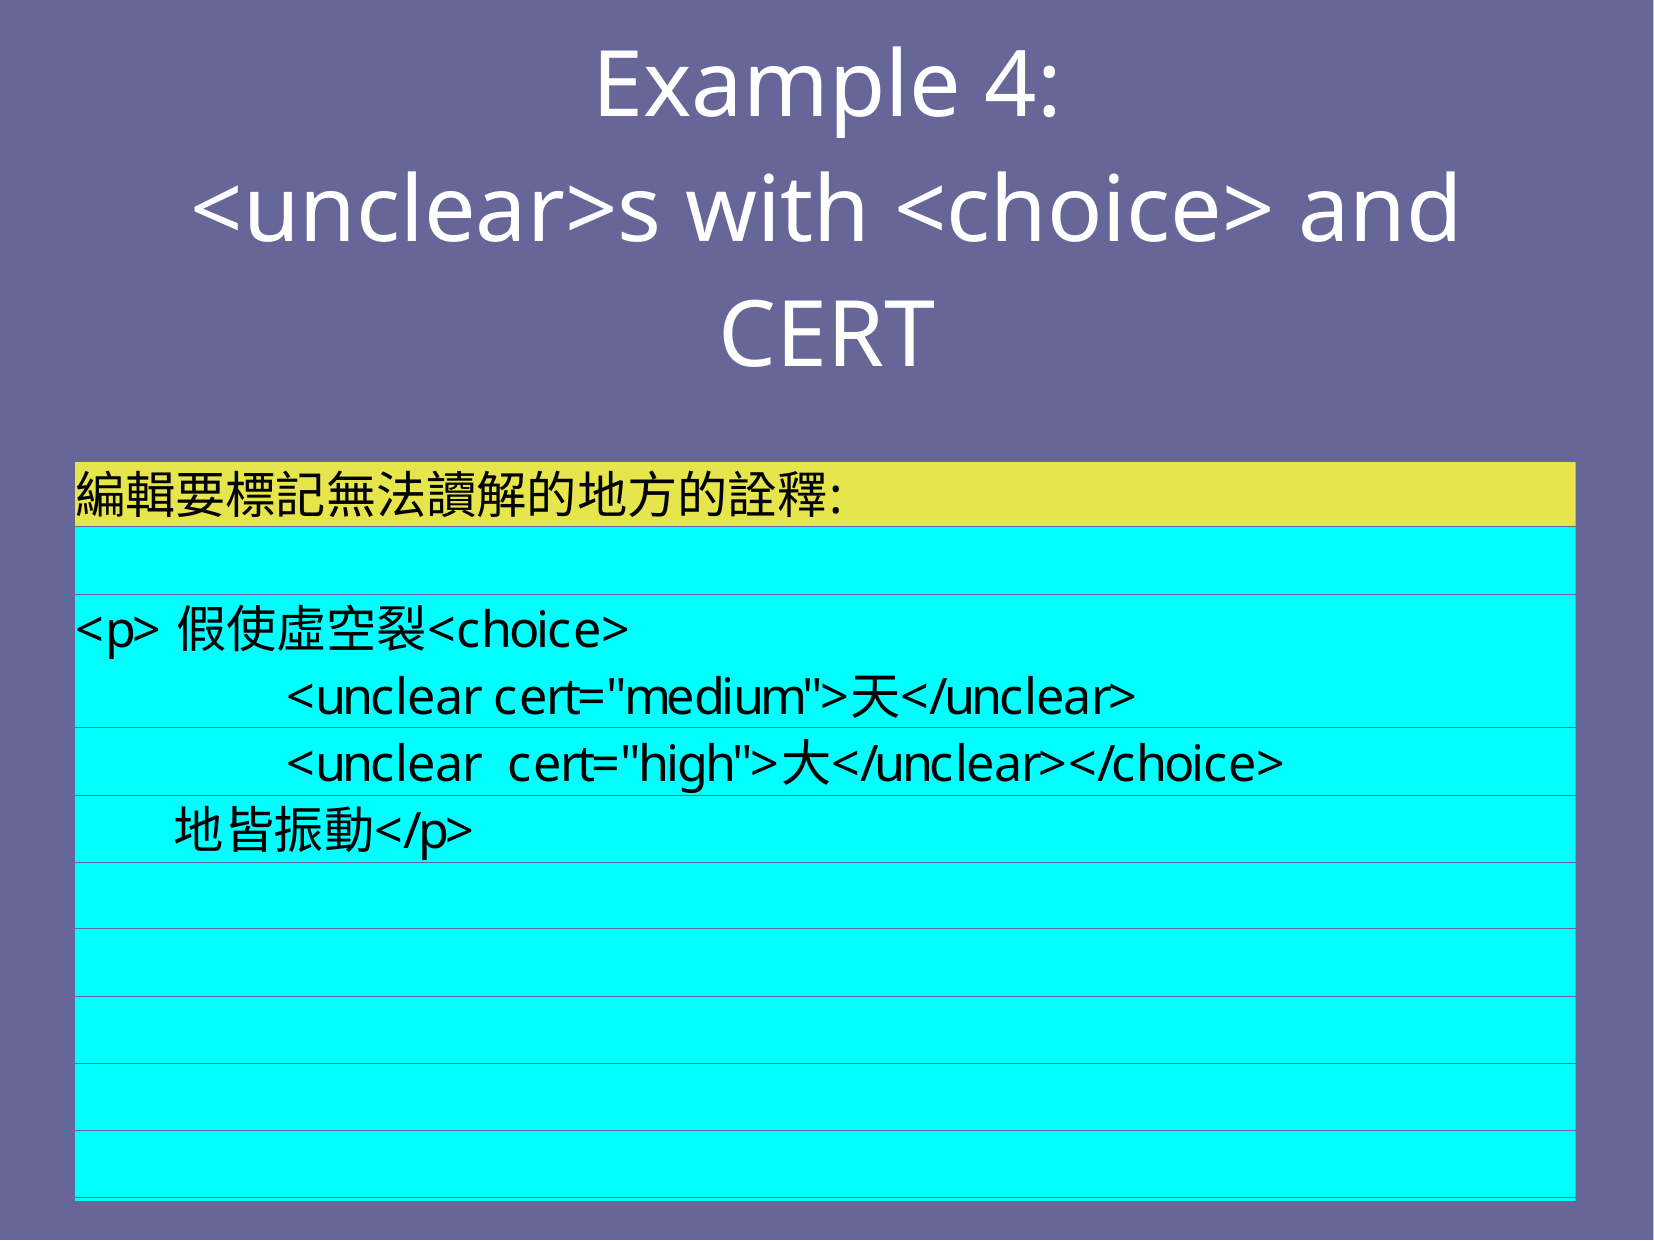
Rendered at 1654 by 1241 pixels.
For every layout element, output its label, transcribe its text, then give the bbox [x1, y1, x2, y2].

chart [74, 462, 1576, 1201]
title Example 4: <unclear>s with <choice> and CERT [121, 22, 1534, 391]
